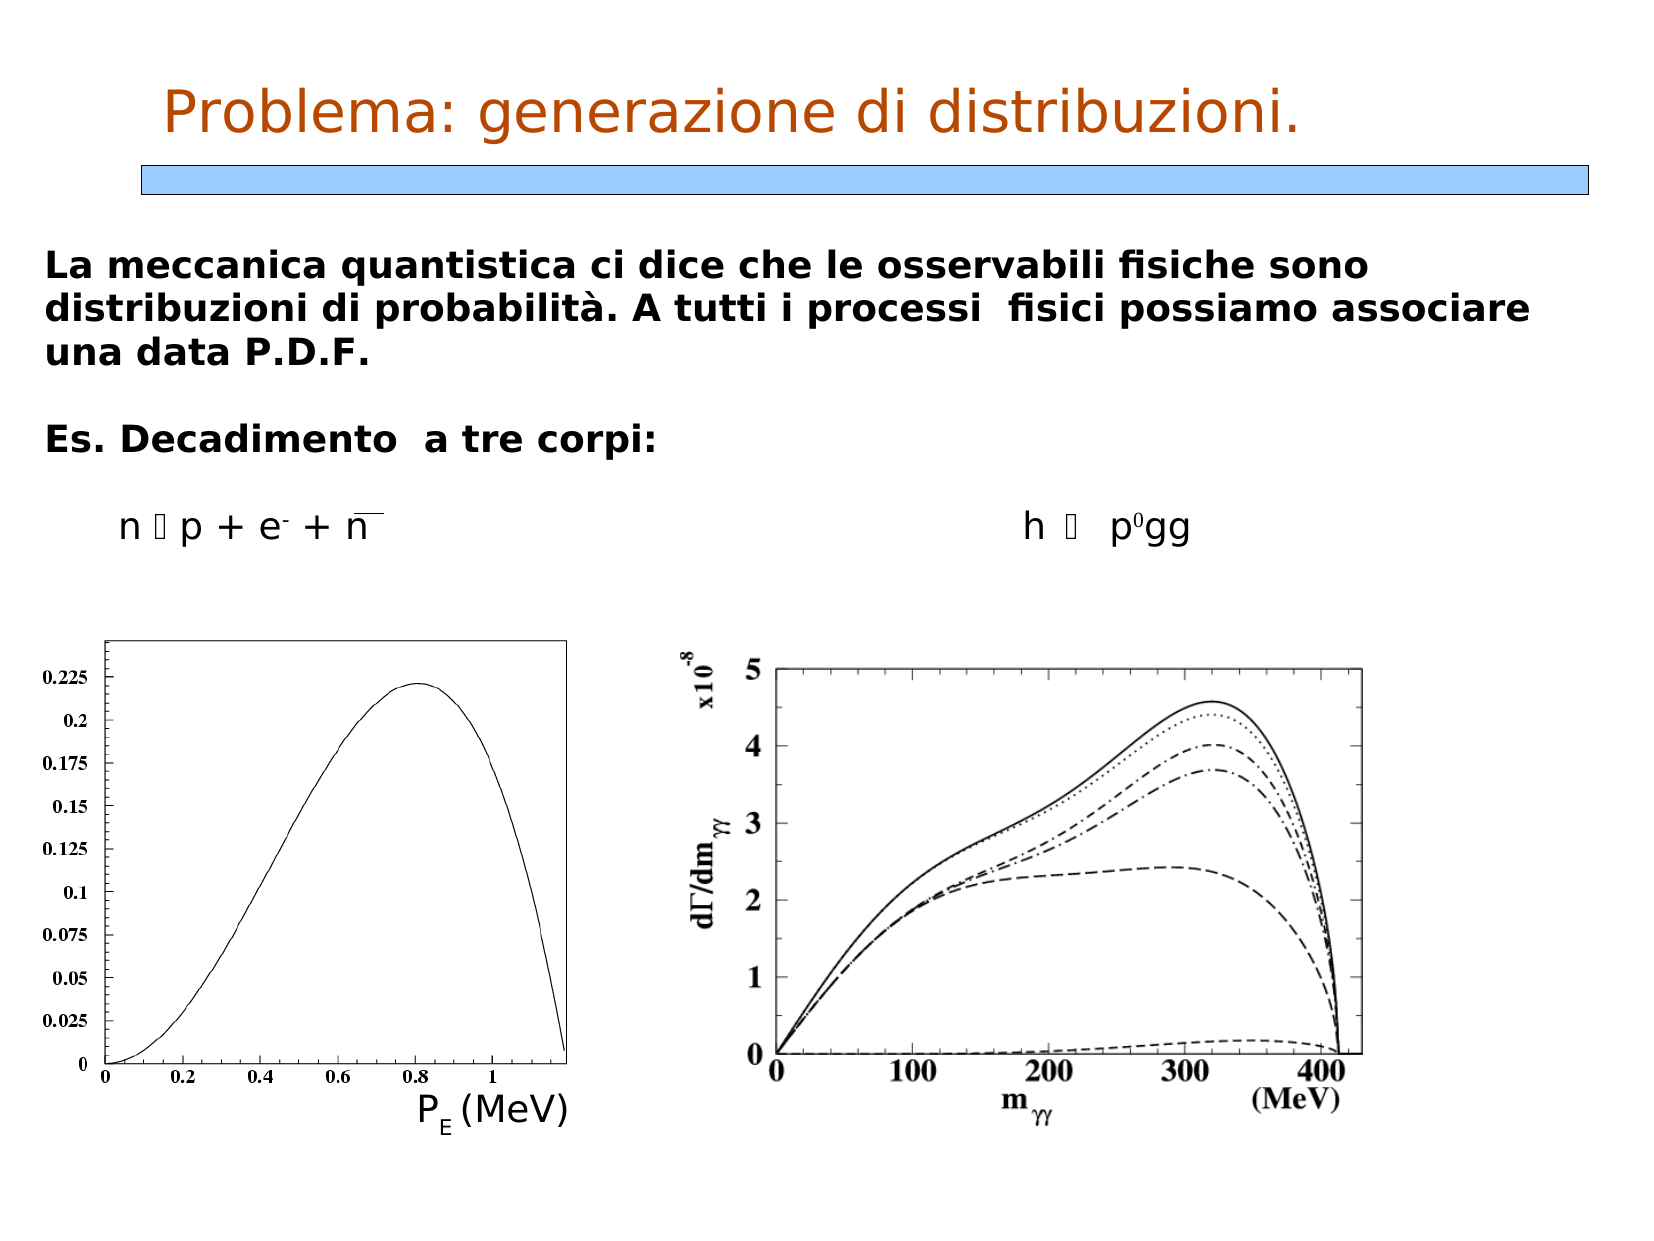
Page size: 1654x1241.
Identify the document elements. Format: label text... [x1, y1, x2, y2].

picture [680, 651, 1363, 1126]
text_box Problema: generazione di distribuzioni. [147, 71, 1595, 154]
text_box La meccanica quantistica ci dice che le osservabili fisiche sono distribuzioni di probabilità. A tutti i processi fisici possiamo associare una data P.D.F. Es. Decadimento a tre corpi: n  p + e- + n h  p0gg [29, 236, 1565, 559]
picture [35, 587, 591, 1123]
text_box PE (MeV) [401, 1080, 609, 1148]
